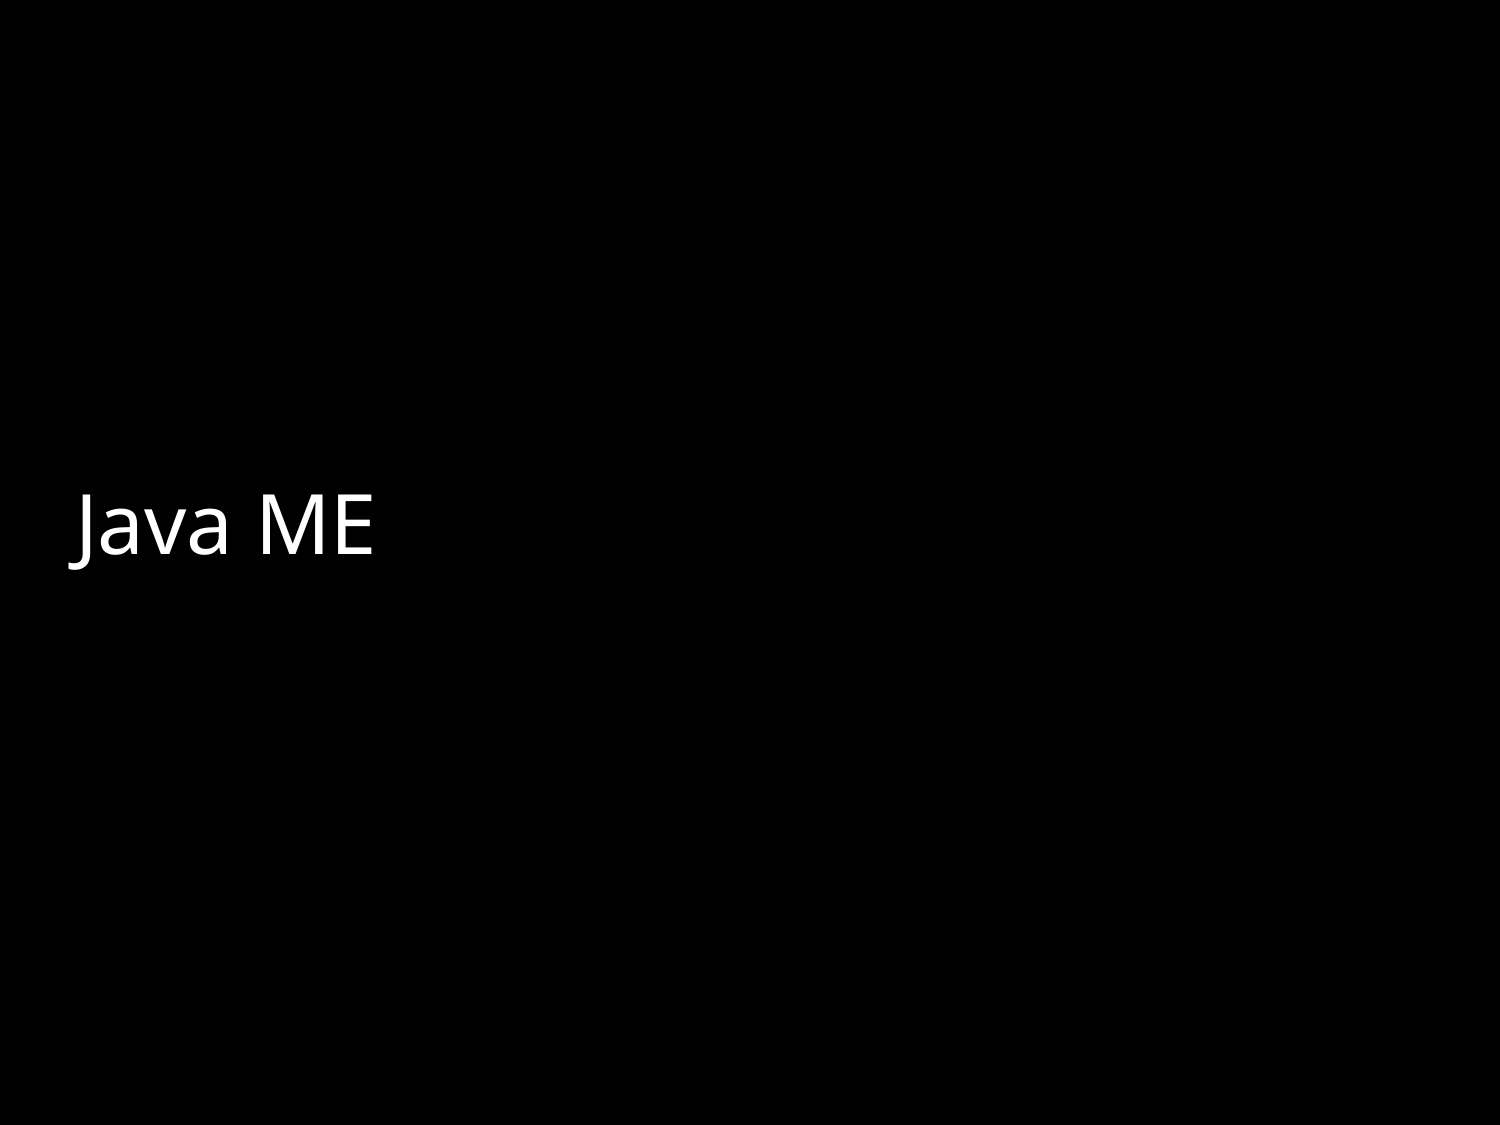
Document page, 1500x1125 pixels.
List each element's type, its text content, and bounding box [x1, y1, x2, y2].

title Java ME [75, 428, 1414, 616]
